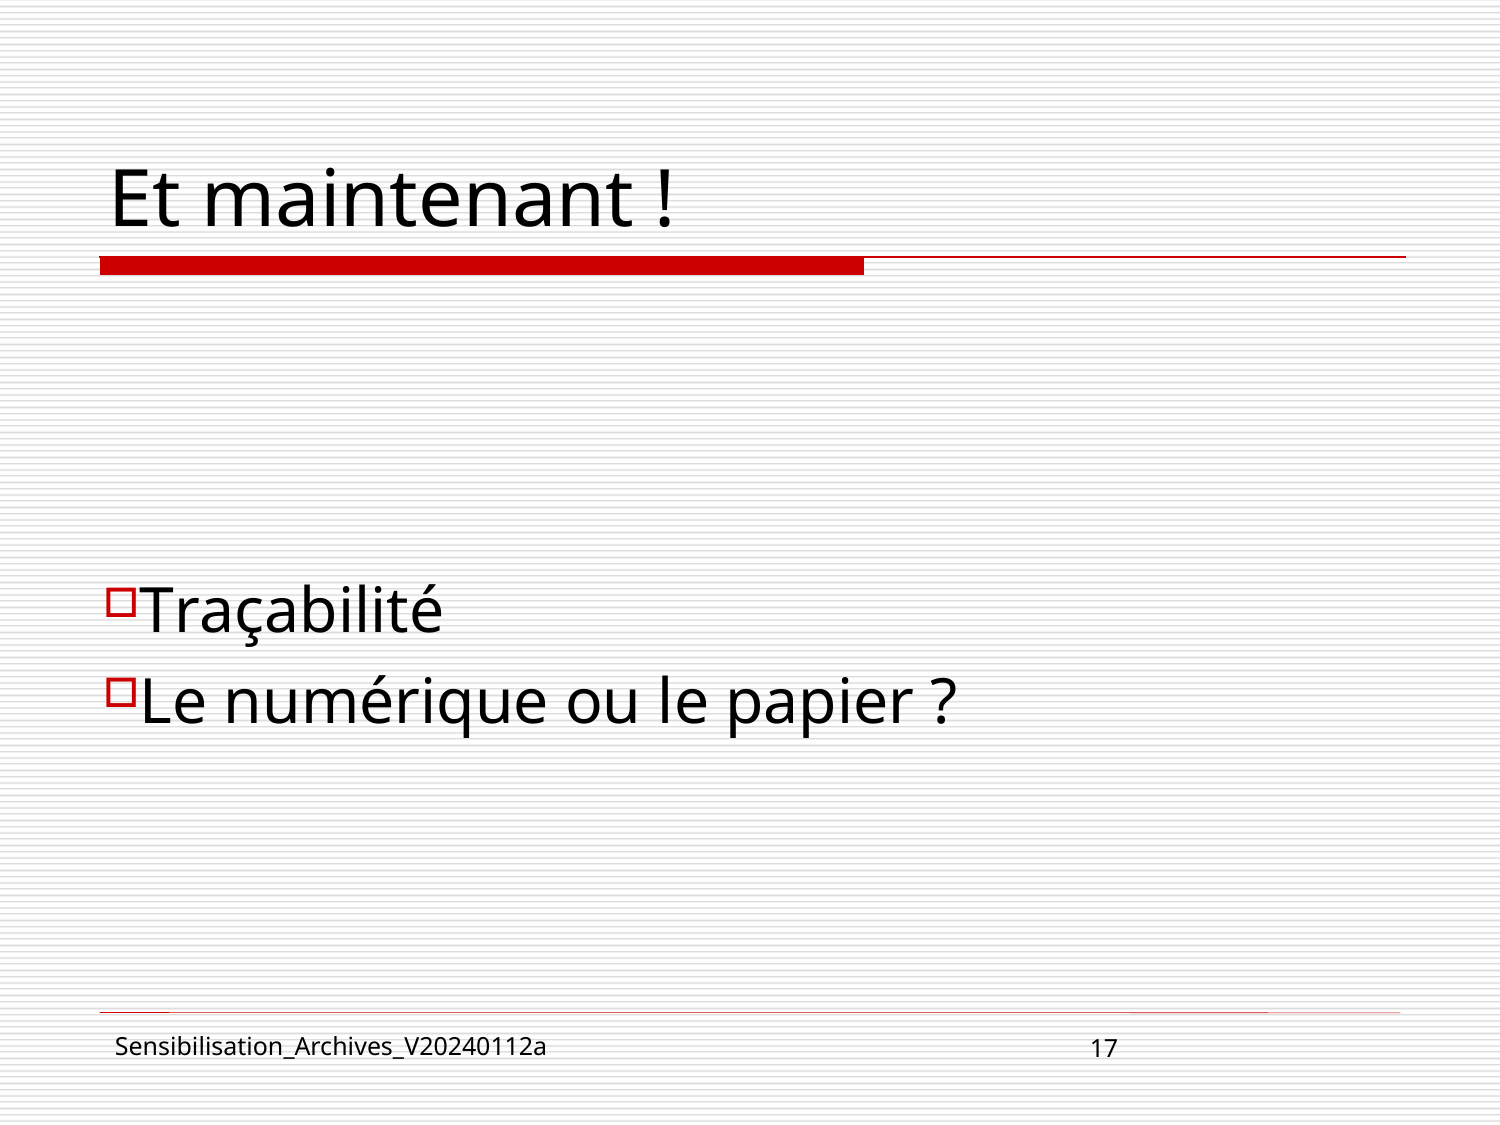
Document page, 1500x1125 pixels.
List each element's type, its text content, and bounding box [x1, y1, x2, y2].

text_box 33 [1074, 1024, 1400, 1103]
list Traçabilité Le numérique ou le papier ? [88, 562, 1401, 988]
title Et maintenant ! [94, 50, 1407, 250]
picture [0, 0, 1500, 1125]
text_box Sensibilisation_Archives_V20240112a [100, 1023, 989, 1101]
